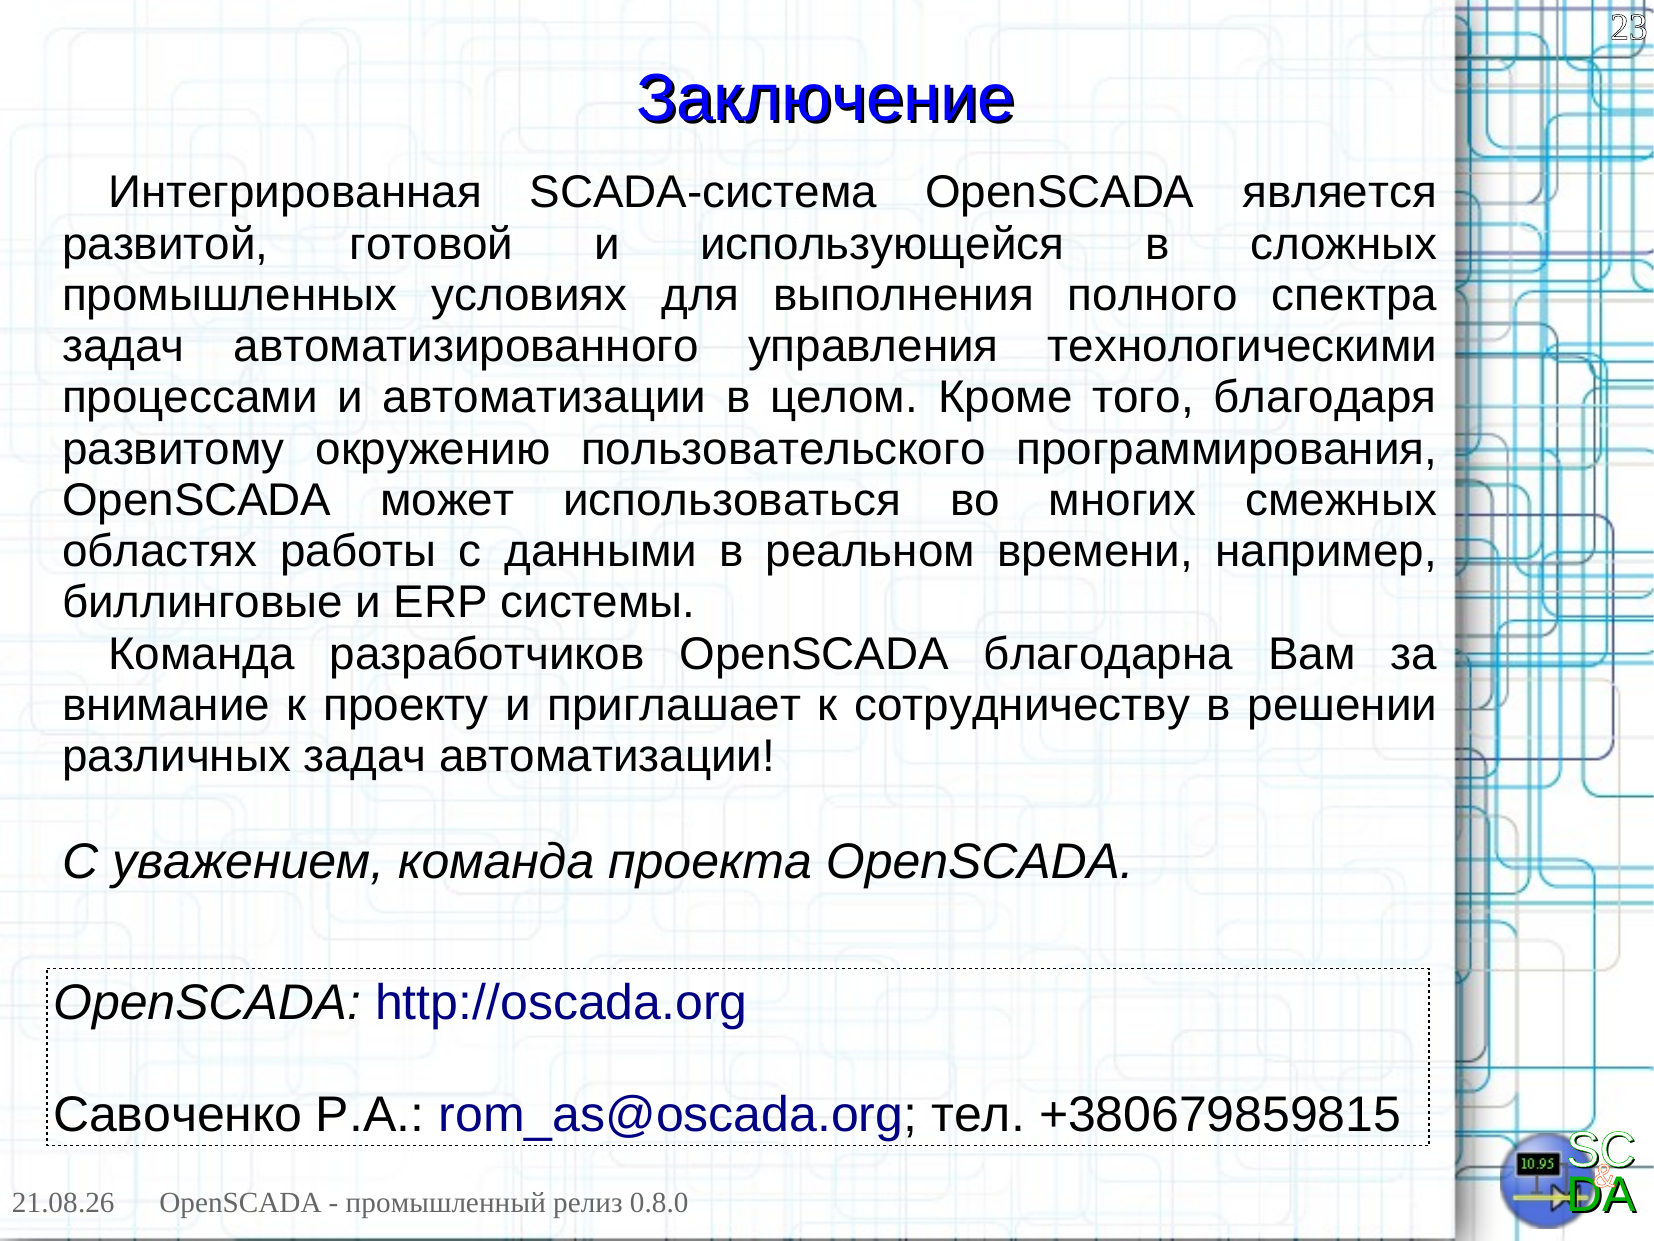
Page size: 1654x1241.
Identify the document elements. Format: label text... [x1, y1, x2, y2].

picture [0, 0, 1654, 1241]
text_box Интегрированная SCADA-система OpenSCADA является развитой, готовой и использующейся в сложных промышленных условиях для выполнения полного спектра задач автоматизированного управления технологическими процессами и автоматизации в целом. Кроме того, благодаря развитому окружению пользовательского программирования, OpenSCADA может использоваться во многих смежных областях работы с данными в реальном времени, например, биллинговые и ERP системы. Команда разработчиков OpenSCADA благодарна Вам за внимание к проекту и приглашает к сотрудничеству в решении различных задач автоматизации! С уважением, команда проекта OpenSCADA. [47, 159, 1453, 896]
text_box OpenSCADA: http://oscada.org Савоченко Р.А.: rom_as@oscada.org; тел. +380679859815 [47, 968, 1430, 1146]
title Заключение [44, 38, 1607, 144]
